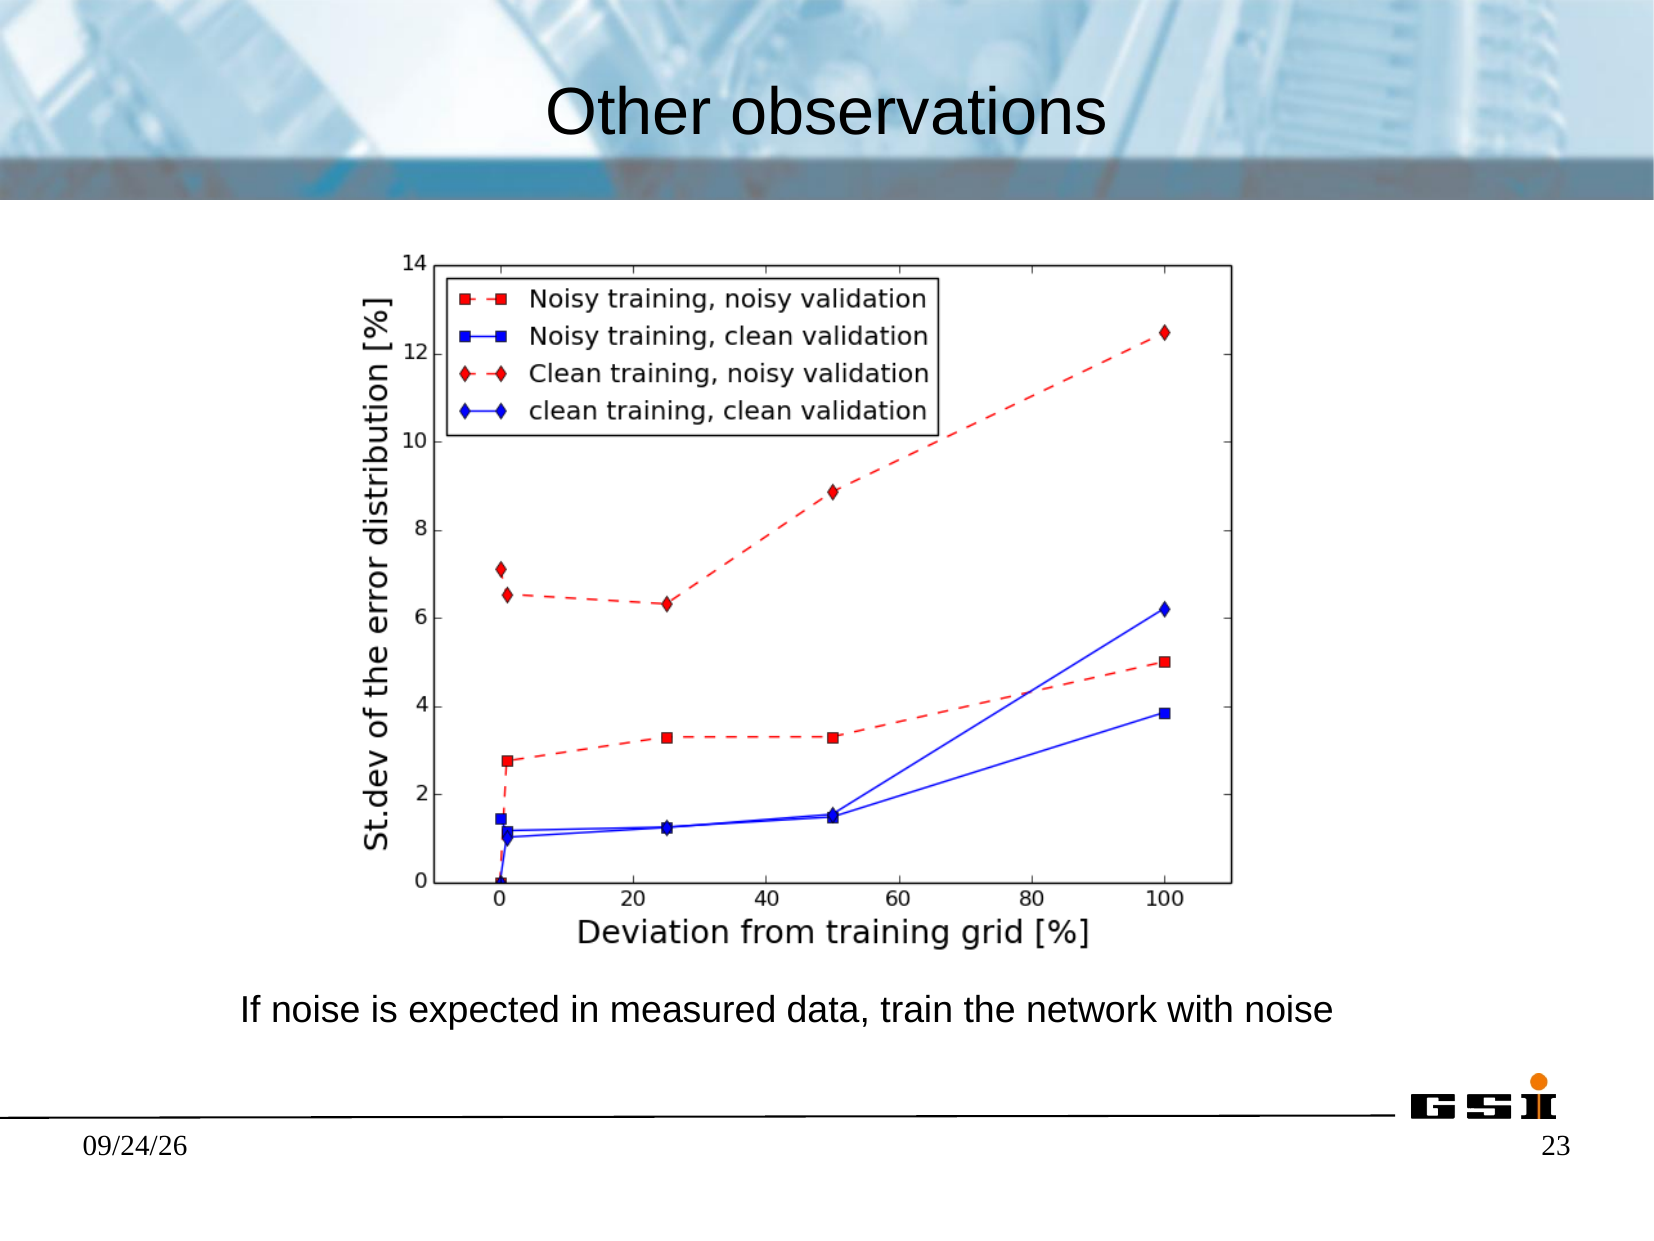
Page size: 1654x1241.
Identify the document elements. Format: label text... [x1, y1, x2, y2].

picture [344, 248, 1255, 961]
picture [1411, 1073, 1556, 1119]
text_box If noise is expected in measured data, train the network with noise [225, 981, 1366, 1081]
title Other observations [82, 8, 1571, 216]
picture [0, 0, 1654, 200]
